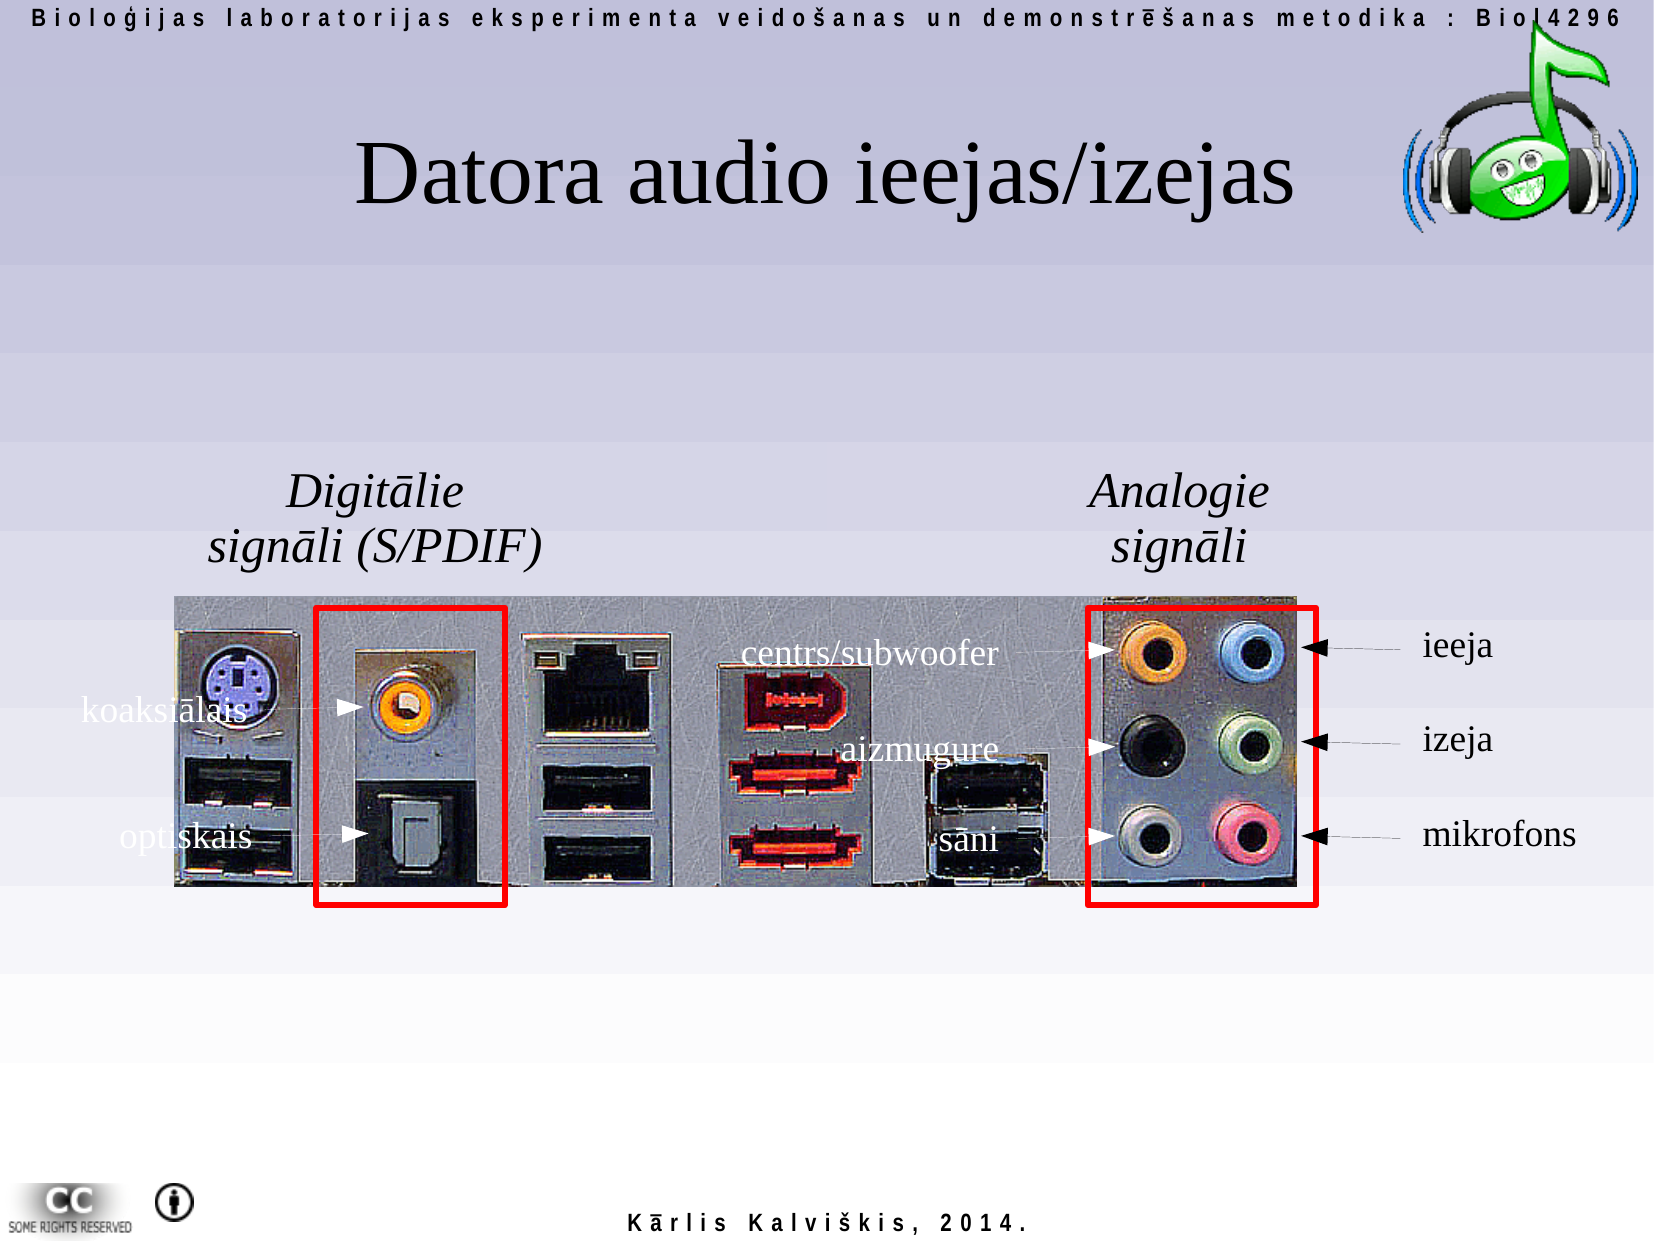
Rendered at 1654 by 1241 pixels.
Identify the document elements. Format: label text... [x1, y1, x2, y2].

text_box ieeja [1422, 624, 1494, 666]
text_box aizmugure [840, 728, 1000, 770]
text_box sāni [938, 817, 1000, 860]
text_box koaksiālais [80, 688, 248, 731]
text_box mikrofons [1422, 812, 1577, 855]
text_box optiskais [119, 815, 253, 857]
title Datora audio ieejas/izejas [29, 49, 1625, 296]
text_box centrs/subwoofer [740, 631, 1000, 674]
text_box izeja [1422, 718, 1494, 760]
text_box Analogie signāli [1089, 463, 1271, 574]
text_box Digitālie signāli (S/PDIF) [207, 463, 543, 574]
picture [0, 0, 1654, 1241]
